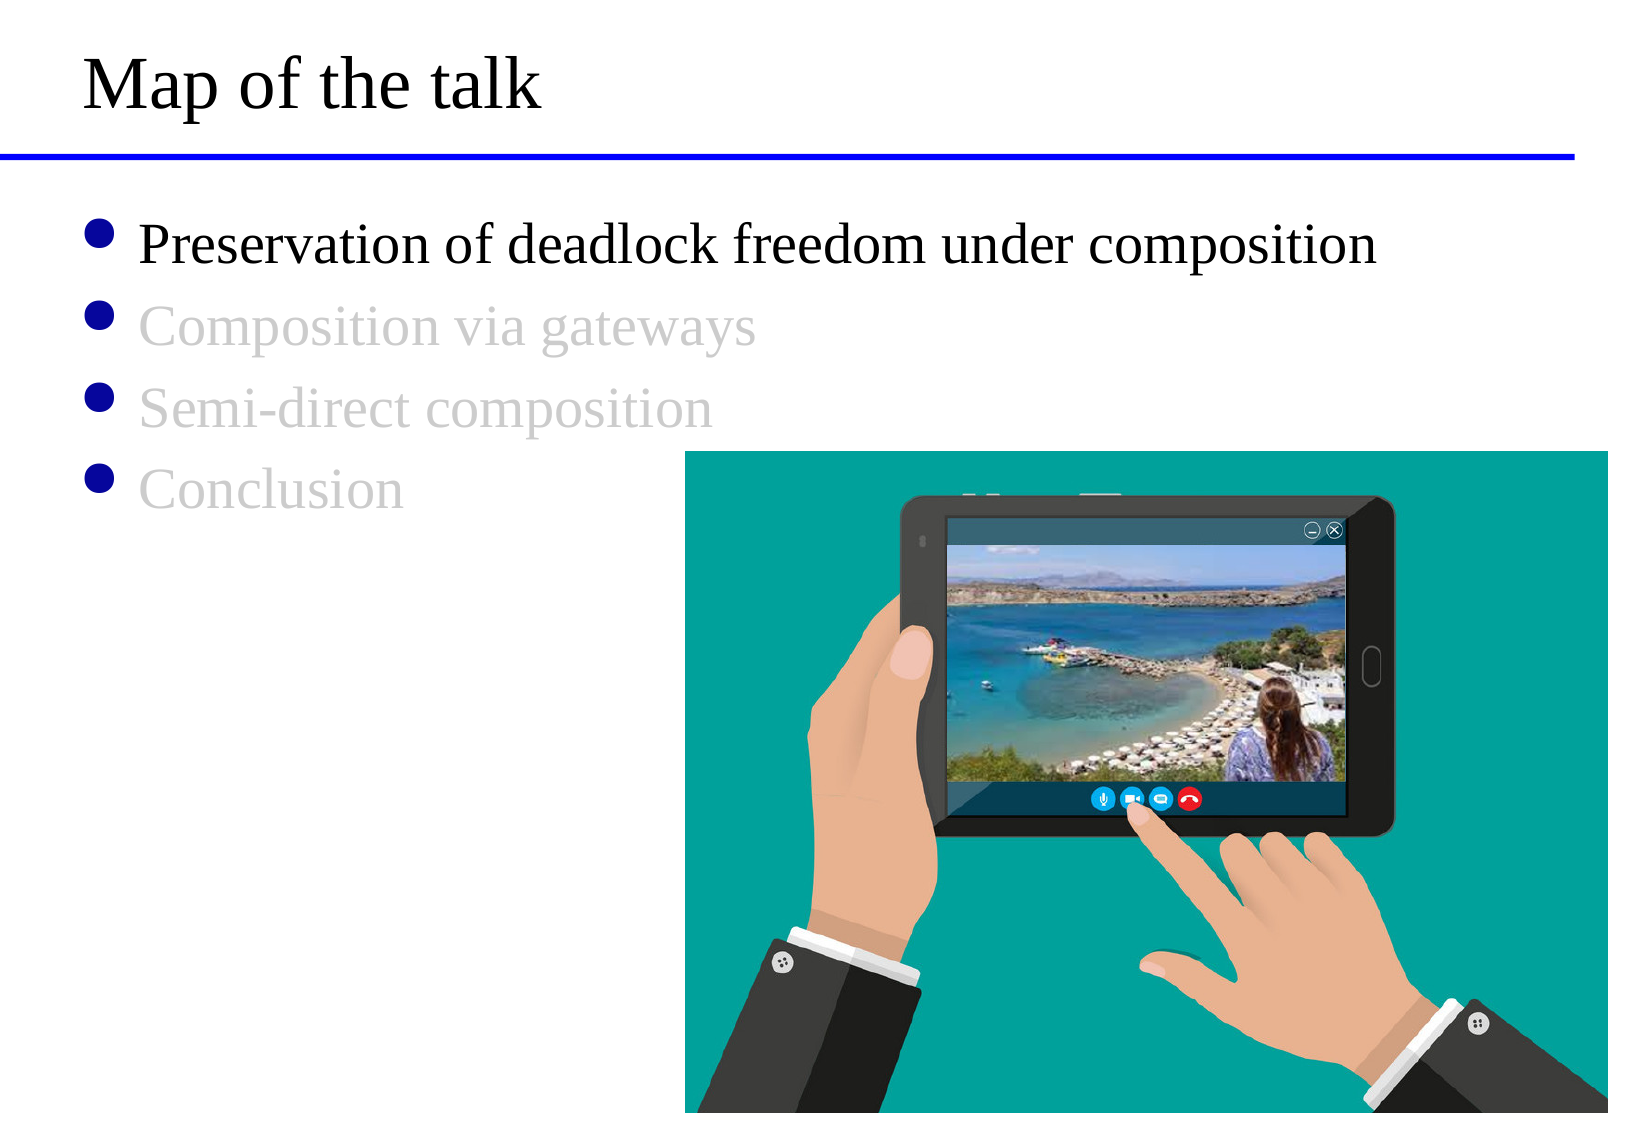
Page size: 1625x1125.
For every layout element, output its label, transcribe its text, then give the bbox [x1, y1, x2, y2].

picture [685, 451, 1608, 1113]
title Map of the talk [67, 27, 1544, 131]
list Preservation of deadlock freedom under composition Composition via gateways Semi-direct composition Conclusion [67, 198, 1478, 1061]
